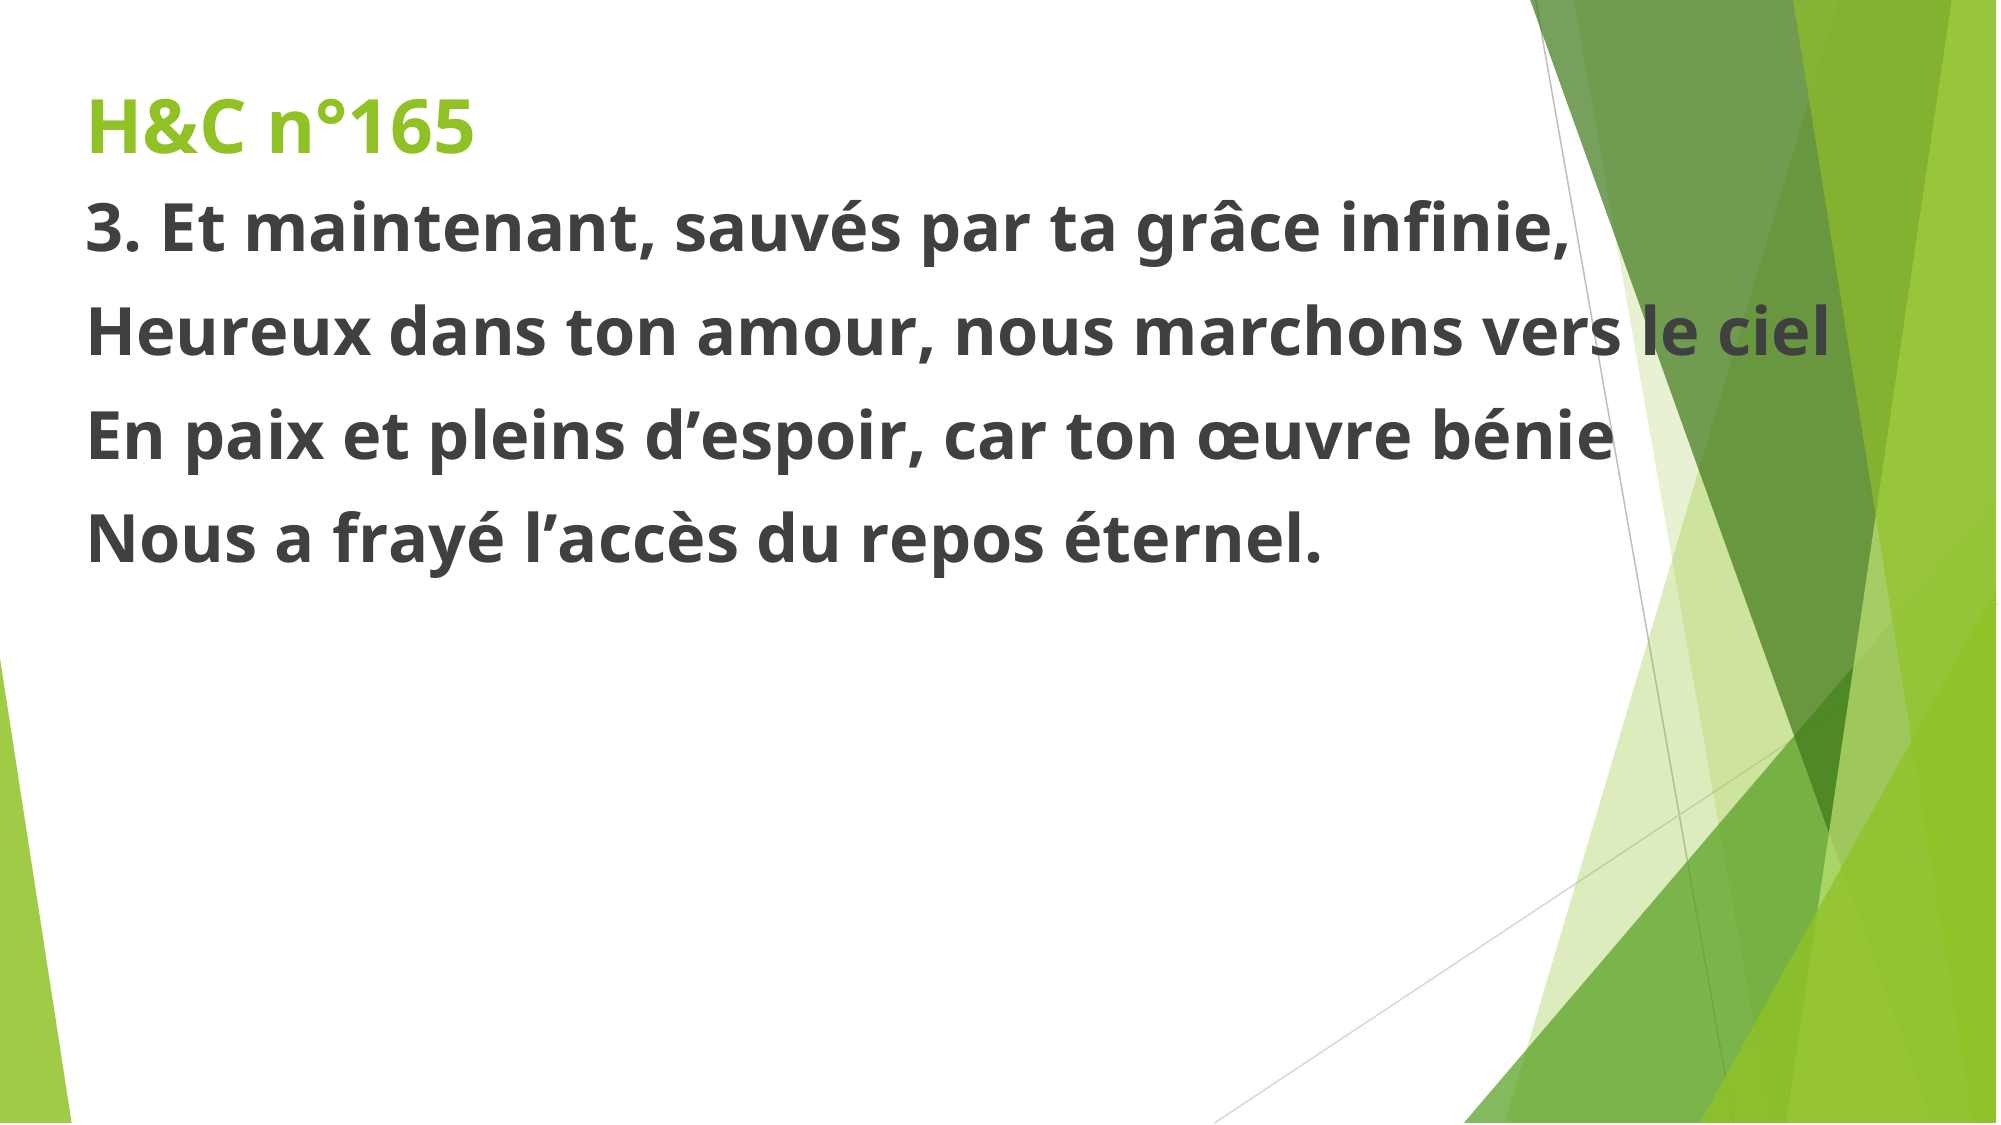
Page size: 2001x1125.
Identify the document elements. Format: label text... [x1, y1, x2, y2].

text_box H&C n°165 [70, 70, 567, 165]
text_box 3. Et maintenant, sauvés par ta grâce infinie, Heureux dans ton amour, nous marchons vers le ciel En paix et pleins d’espoir, car ton œuvre bénie Nous a frayé l’accès du repos éternel. [70, 165, 1985, 1075]
